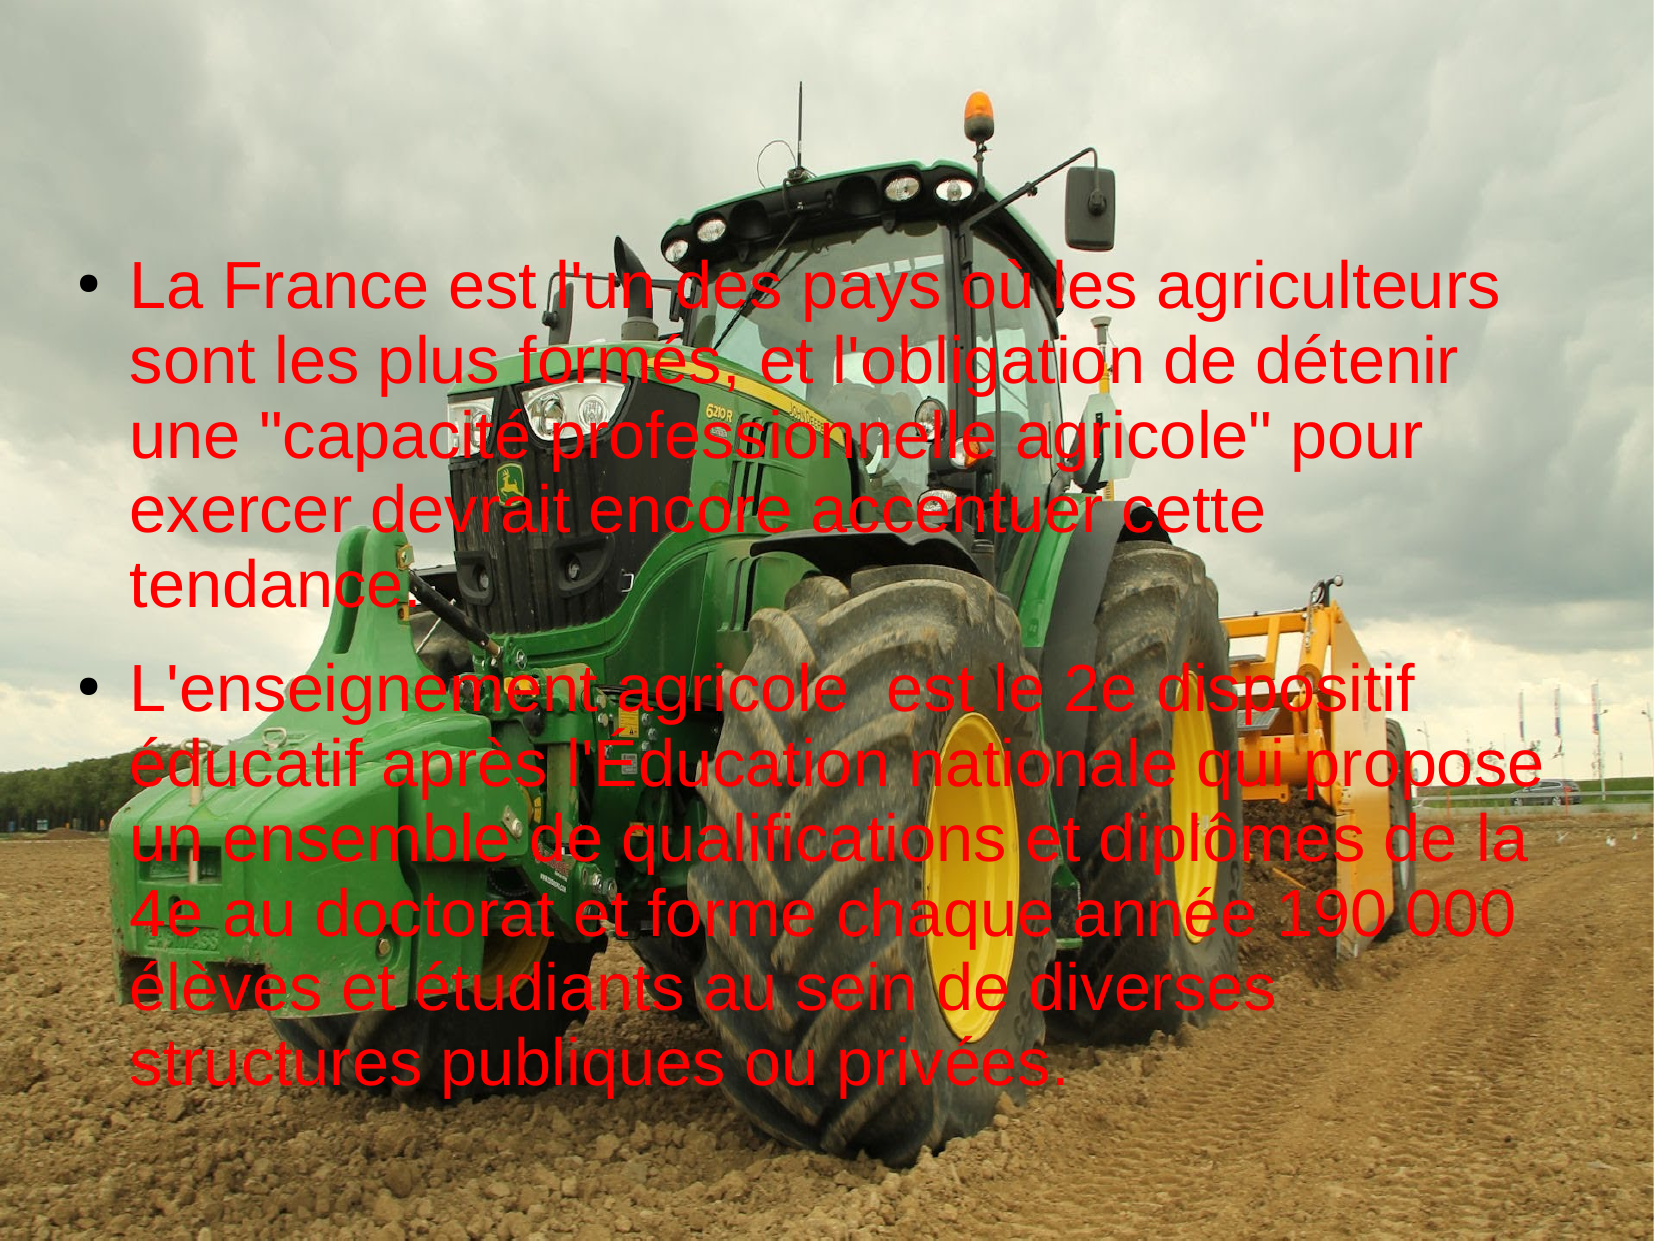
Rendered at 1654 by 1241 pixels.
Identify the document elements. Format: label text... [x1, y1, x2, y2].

picture [0, 0, 1654, 1241]
list La France est l'un des pays où les agriculteurs sont les plus formés, et l'obligation de détenir une "capacité professionnelle agricole" pour exercer devrait encore accentuer cette tendance. L'enseignement agricole est le 2e dispositif éducatif après l'Éducation nationale qui propose un ensemble de qualifications et diplômes de la 4e au doctorat et forme chaque année 190 000 élèves et étudiants au sein de diverses structures publiques ou privées. [59, 248, 1548, 968]
